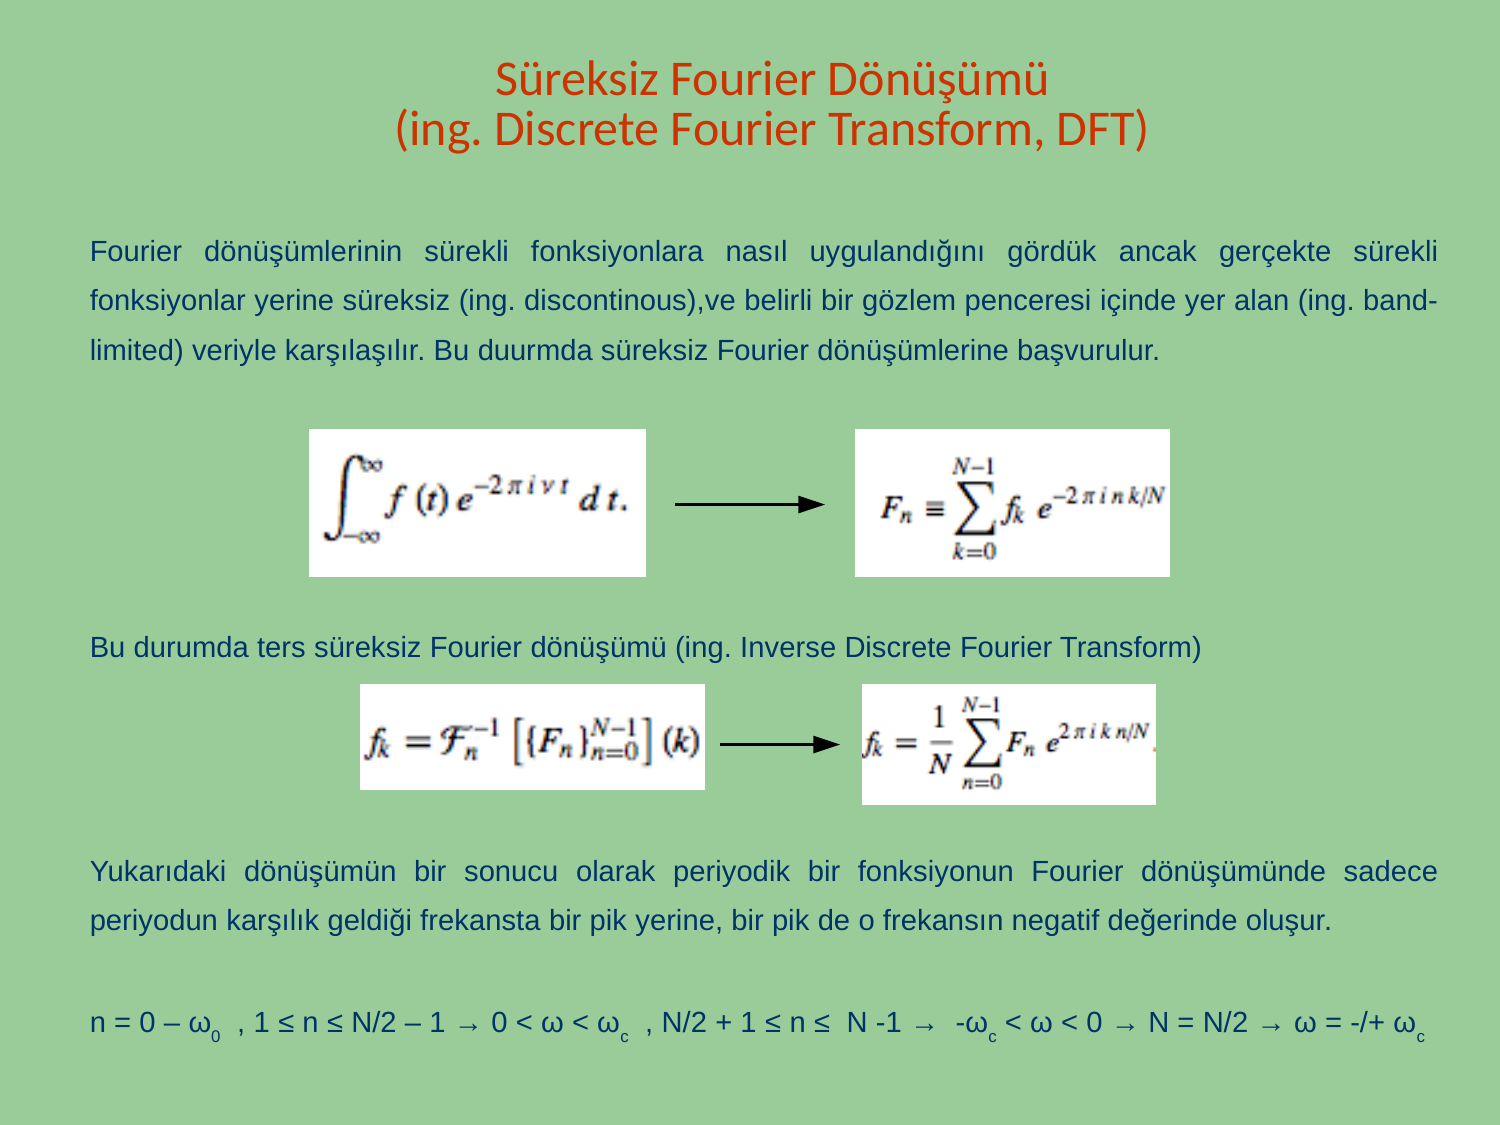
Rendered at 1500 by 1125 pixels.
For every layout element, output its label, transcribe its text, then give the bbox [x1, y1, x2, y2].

text_box Yukarıdaki dönüşümün bir sonucu olarak periyodik bir fonksiyonun Fourier dönüşümünde sadece periyodun karşılık geldiği frekansta bir pik yerine, bir pik de o frekansın negatif değerinde oluşur. n = 0 – ω0 , 1 ≤ n ≤ N/2 – 1 → 0 < ω < ωc , N/2 + 1 ≤ n ≤ N -1 → -ωc < ω < 0 → N = N/2 → ω = -/+ ωc [75, 831, 1456, 1054]
picture [862, 684, 1156, 805]
picture [360, 684, 705, 790]
text_box Fourier dönüşümlerinin sürekli fonksiyonlara nasıl uygulandığını gördük ancak gerçekte sürekli fonksiyonlar yerine süreksiz (ing. discontinous),ve belirli bir gözlem penceresi içinde yer alan (ing. band-limited) veriyle karşılaşılır. Bu duurmda süreksiz Fourier dönüşümlerine başvurulur. [75, 211, 1456, 407]
picture [855, 429, 1170, 577]
picture [309, 429, 646, 577]
title Süreksiz Fourier Dönüşümü (ing. Discrete Fourier Transform, DFT) [135, 51, 1410, 165]
text_box Bu durumda ters süreksiz Fourier dönüşümü (ing. Inverse Discrete Fourier Transform) [75, 607, 1456, 685]
